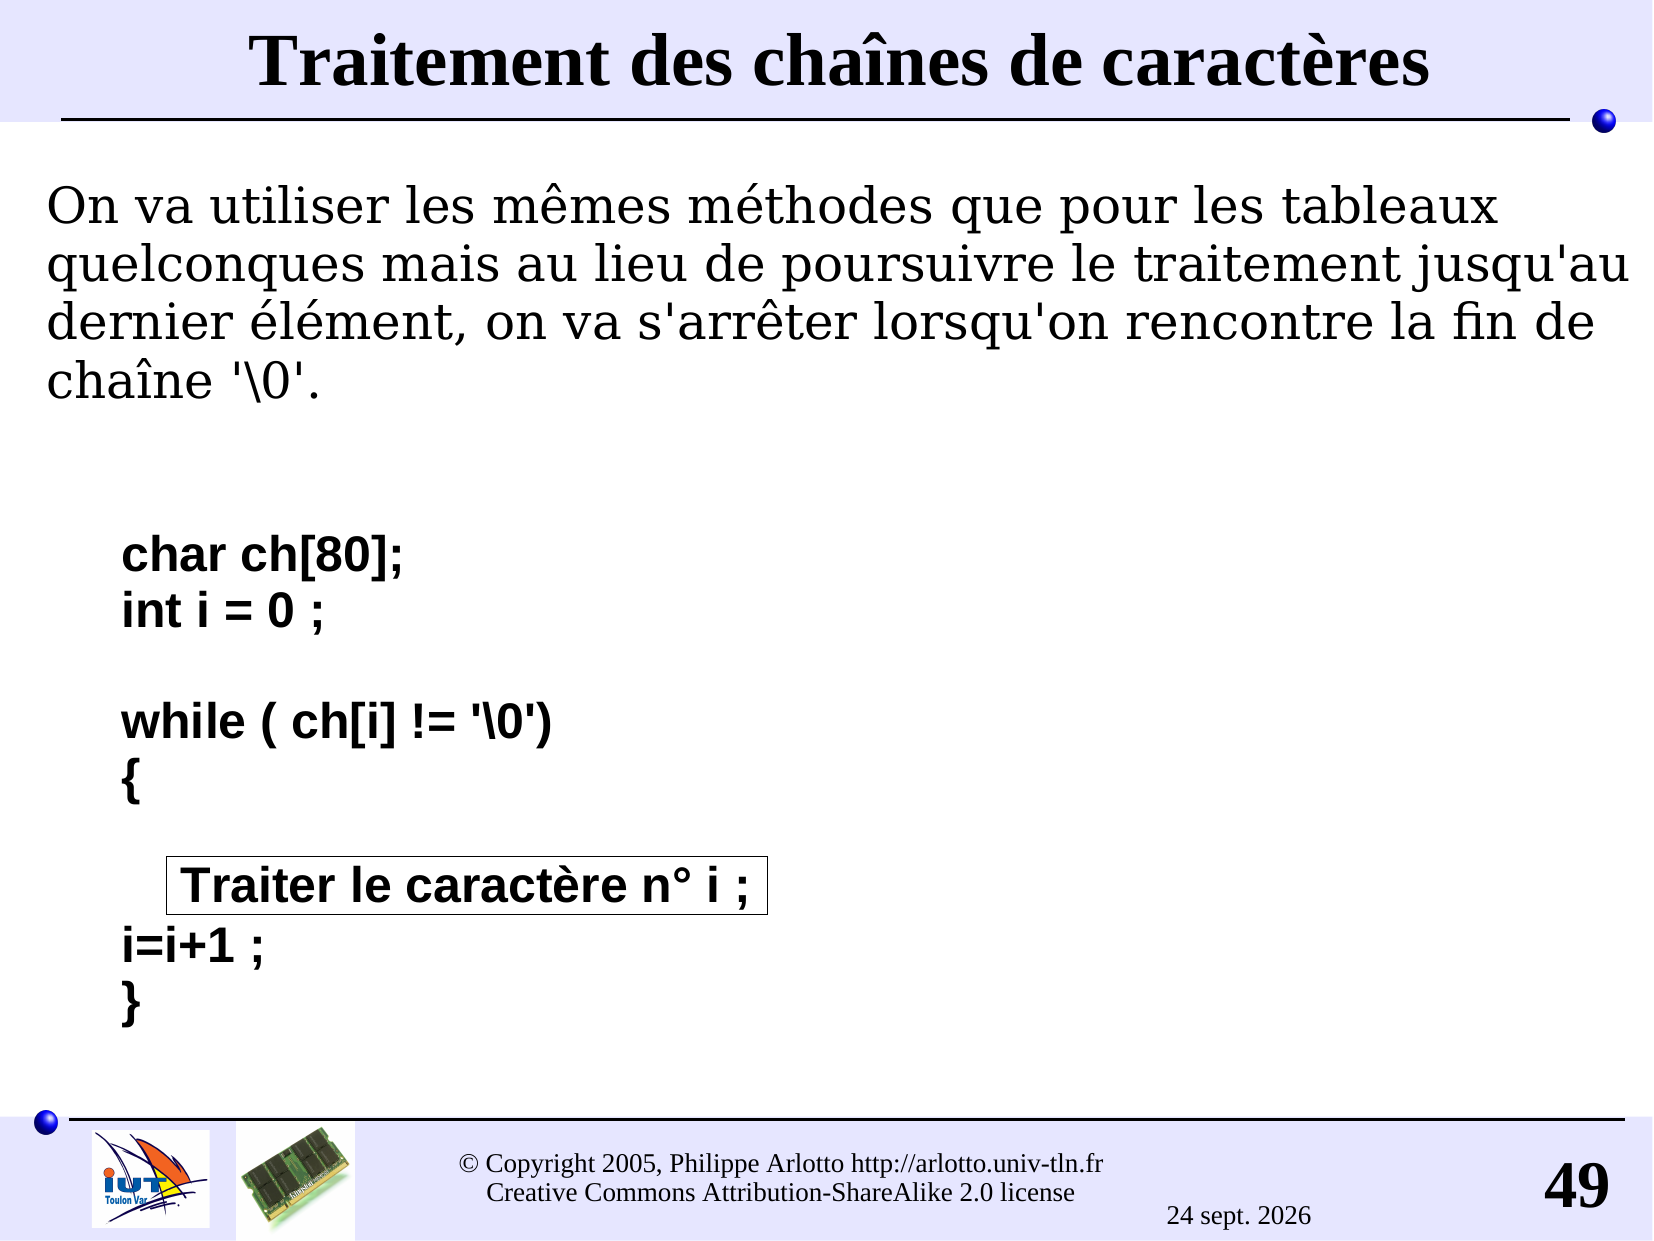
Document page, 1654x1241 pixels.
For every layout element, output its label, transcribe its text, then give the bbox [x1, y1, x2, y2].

title Traitement des chaînes de caractères [95, 11, 1585, 110]
picture [236, 1201, 355, 1241]
text_box On va utiliser les mêmes méthodes que pour les tableaux quelconques mais au lieu de poursuivre le traitement jusqu'au dernier élément, on va s'arrêter lorsqu'on rencontre la fin de chaîne '\0'. char ch[80]; int i = 0 ; while ( ch[i] != '\0') { i=i+1 ; } [46, 177, 1633, 1201]
text_box Traiter le caractère n° i ; [166, 856, 768, 915]
